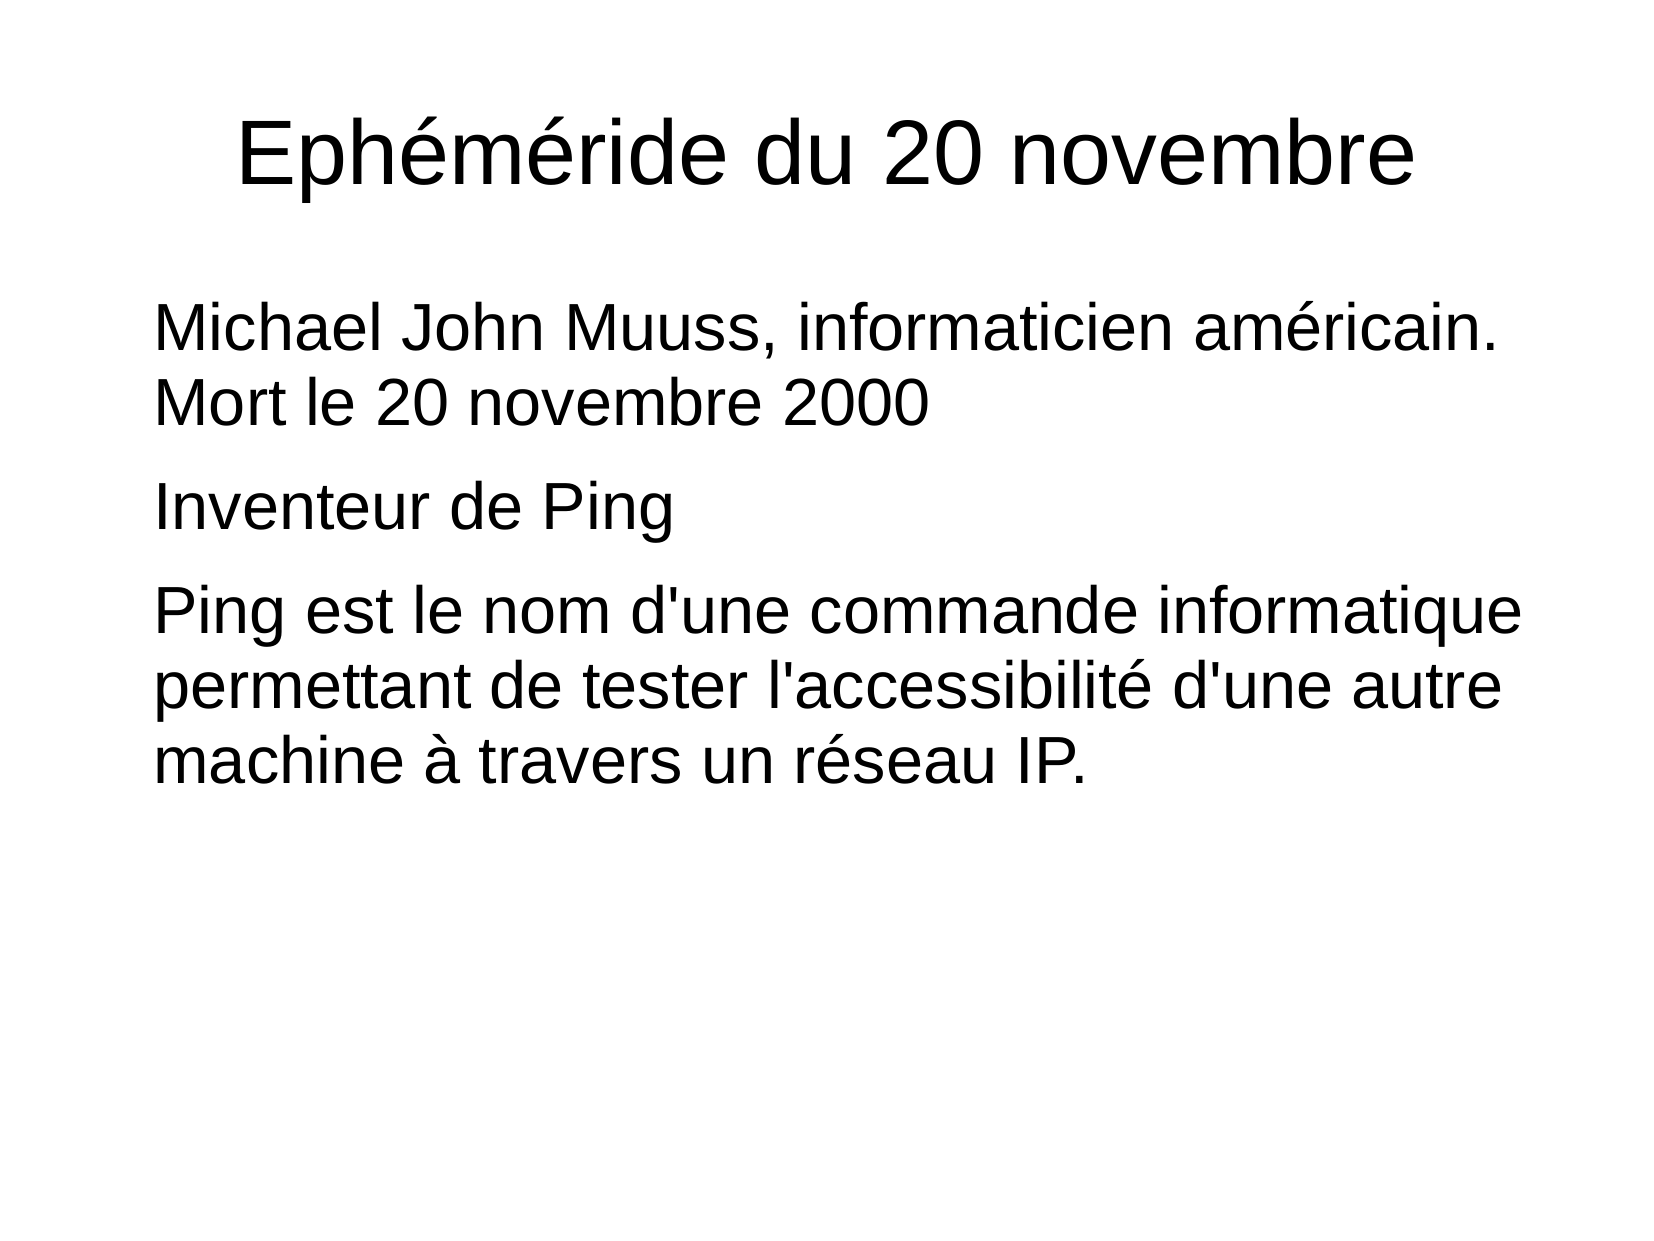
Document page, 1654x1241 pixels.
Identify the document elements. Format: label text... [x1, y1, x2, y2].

title Ephéméride du 20 novembre [82, 49, 1571, 257]
list Michael John Muuss, informaticien américain. Mort le 20 novembre 2000 Inventeur de Ping Ping est le nom d'une commande informatique permettant de tester l'accessibilité d'une autre machine à travers un réseau IP. [82, 290, 1571, 1109]
